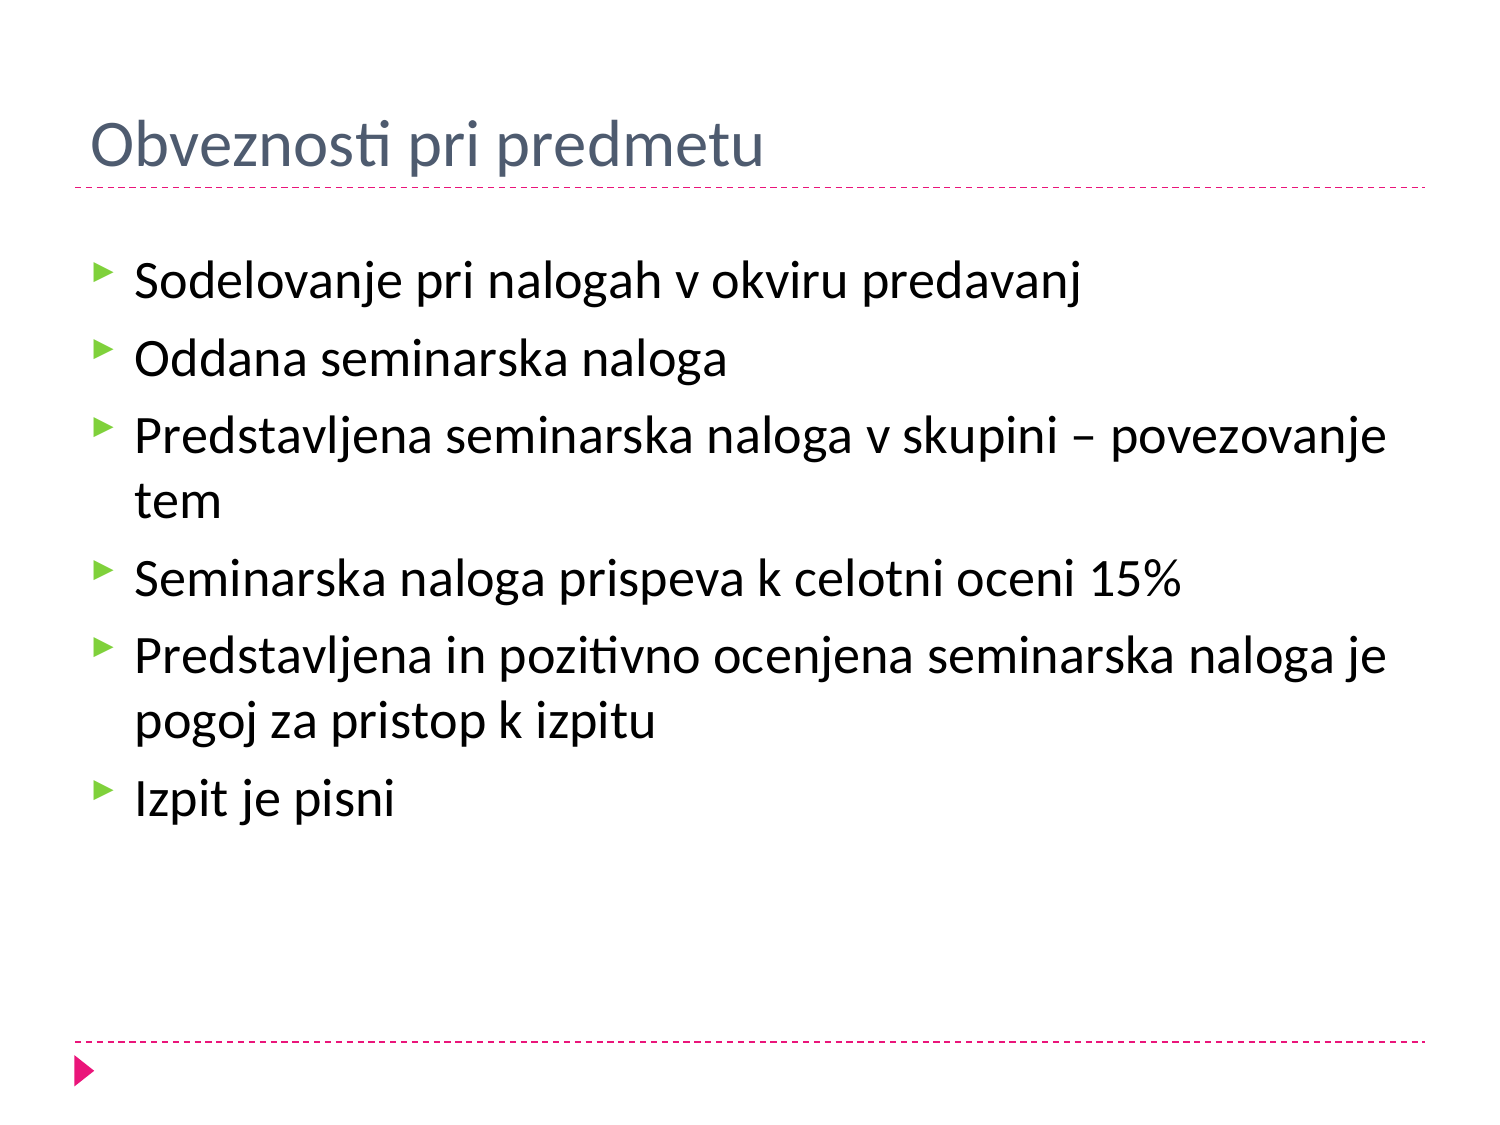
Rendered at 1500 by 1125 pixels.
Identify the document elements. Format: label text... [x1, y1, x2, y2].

title Obveznosti pri predmetu [75, 24, 1426, 188]
list Sodelovanje pri nalogah v okviru predavanj Oddana seminarska naloga Predstavljena seminarska naloga v skupini – povezovanje tem Seminarska naloga prispeva k celotni oceni 15% Predstavljena in pozitivno ocenjena seminarska naloga je pogoj za pristop k izpitu Izpit je pisni [75, 236, 1426, 1047]
